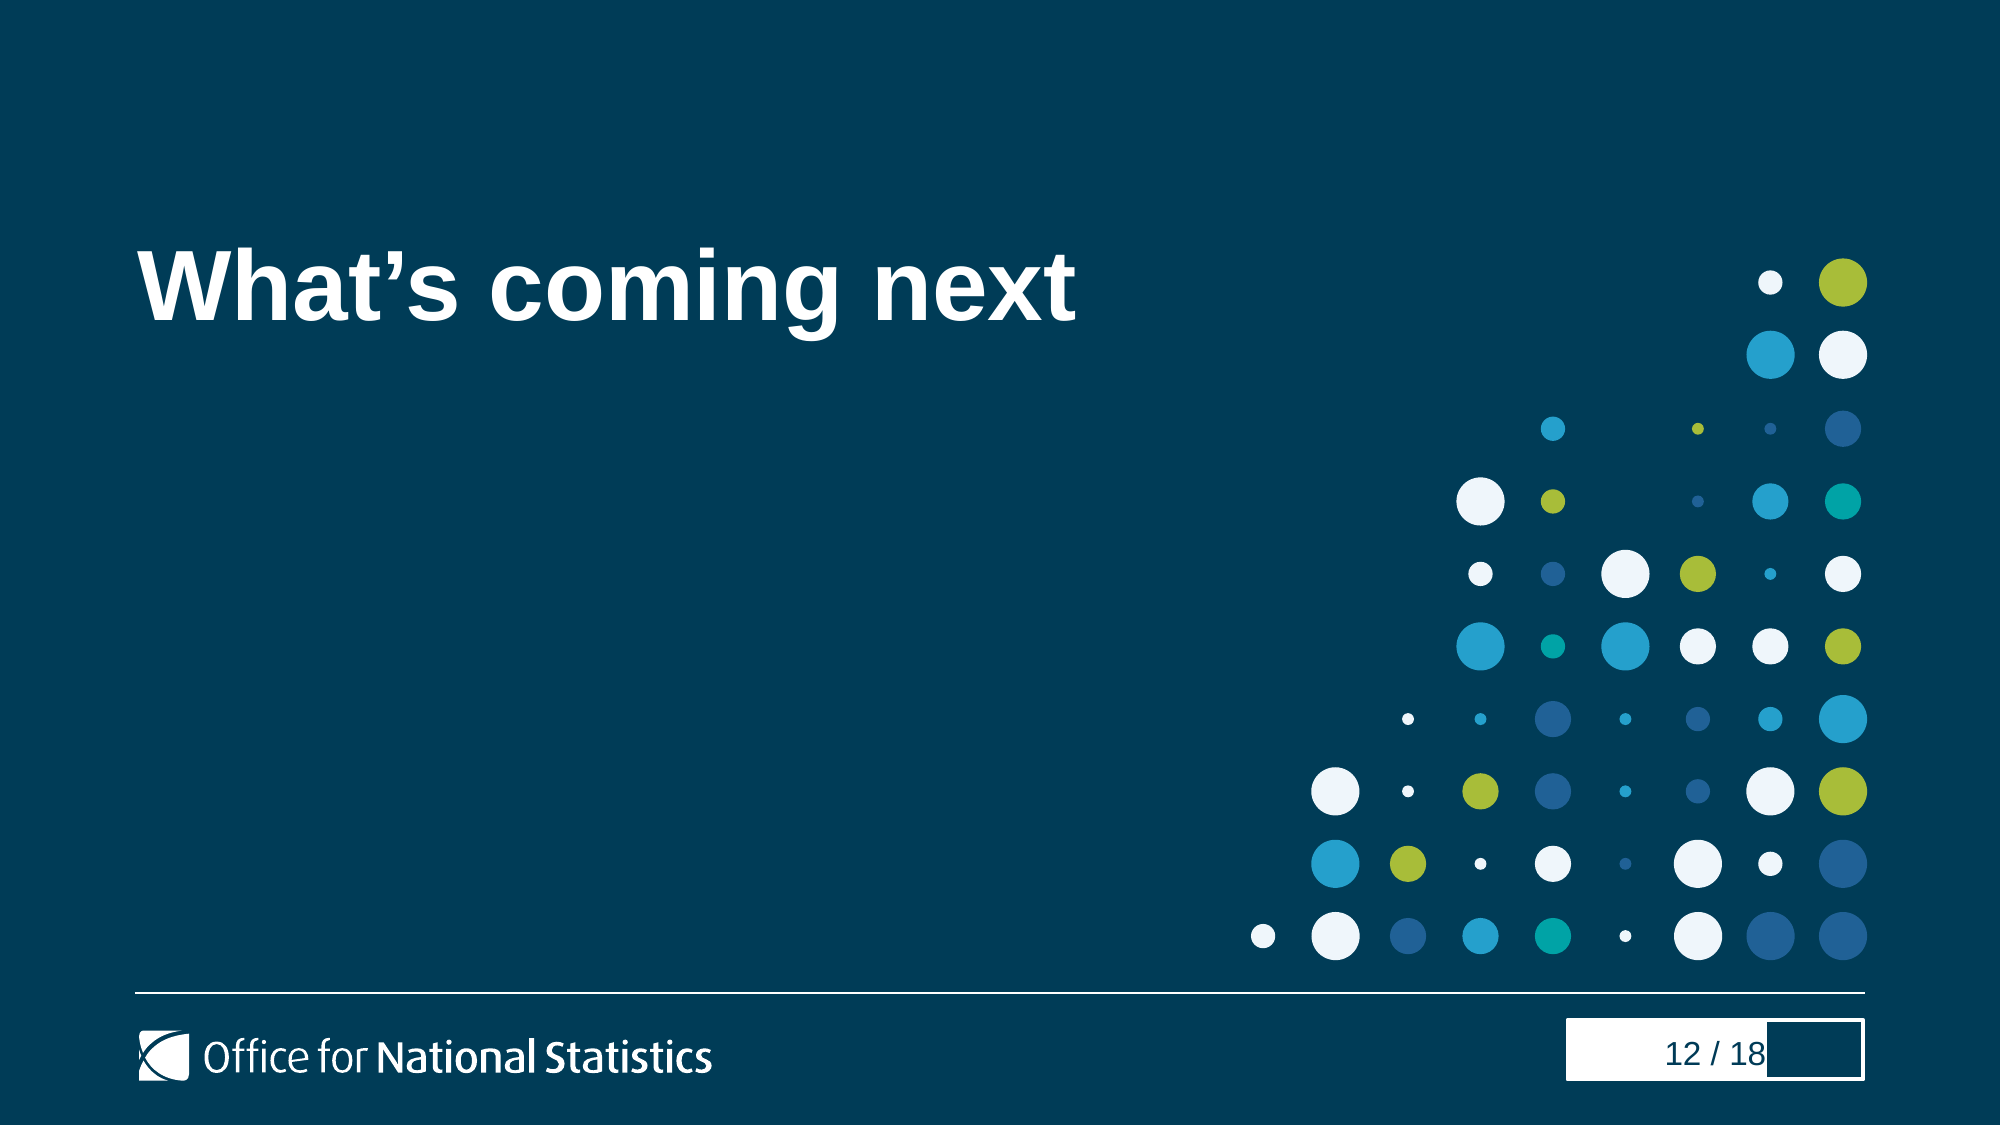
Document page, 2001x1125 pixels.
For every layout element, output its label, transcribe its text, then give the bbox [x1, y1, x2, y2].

title What’s coming next [137, 229, 1565, 566]
text_box 12 / 18 [1568, 1020, 1863, 1079]
picture [1567, 1019, 1864, 1080]
